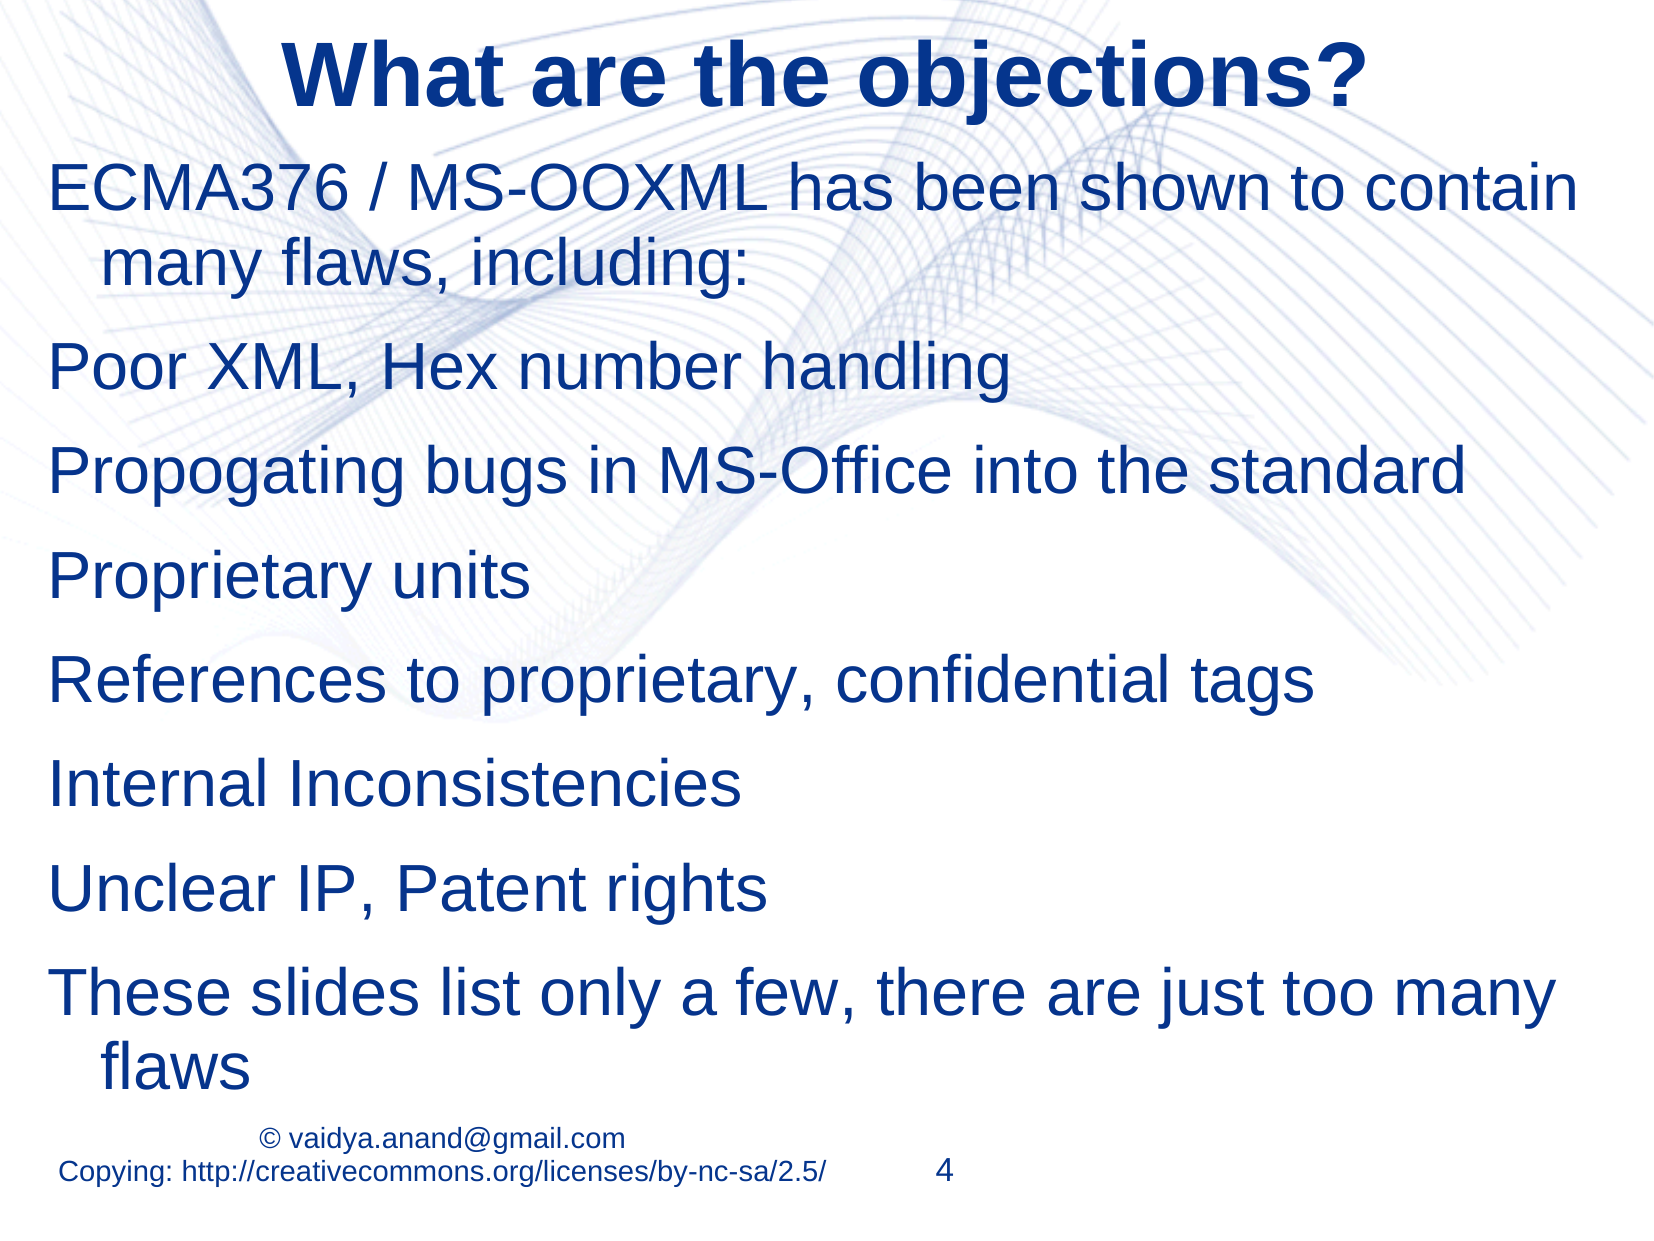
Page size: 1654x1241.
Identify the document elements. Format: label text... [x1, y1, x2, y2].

picture [589, 1134, 597, 1146]
title What are the objections? [29, 0, 1625, 150]
picture [537, 1140, 544, 1146]
picture [0, 0, 1654, 1241]
list ECMA376 / MS-OOXML has been shown to contain many flaws, including: Poor XML, Hex number handling Propogating bugs in MS-Office into the standard Proprietary units References to proprietary, confidential tags Internal Inconsistencies Unclear IP, Patent rights These slides list only a few, there are just too many flaws [29, 150, 1625, 1132]
picture [307, 1140, 314, 1146]
picture [330, 1132, 338, 1146]
picture [450, 1132, 458, 1146]
picture [361, 1140, 368, 1146]
picture [418, 1140, 425, 1146]
picture [478, 1132, 487, 1145]
picture [385, 1140, 392, 1146]
